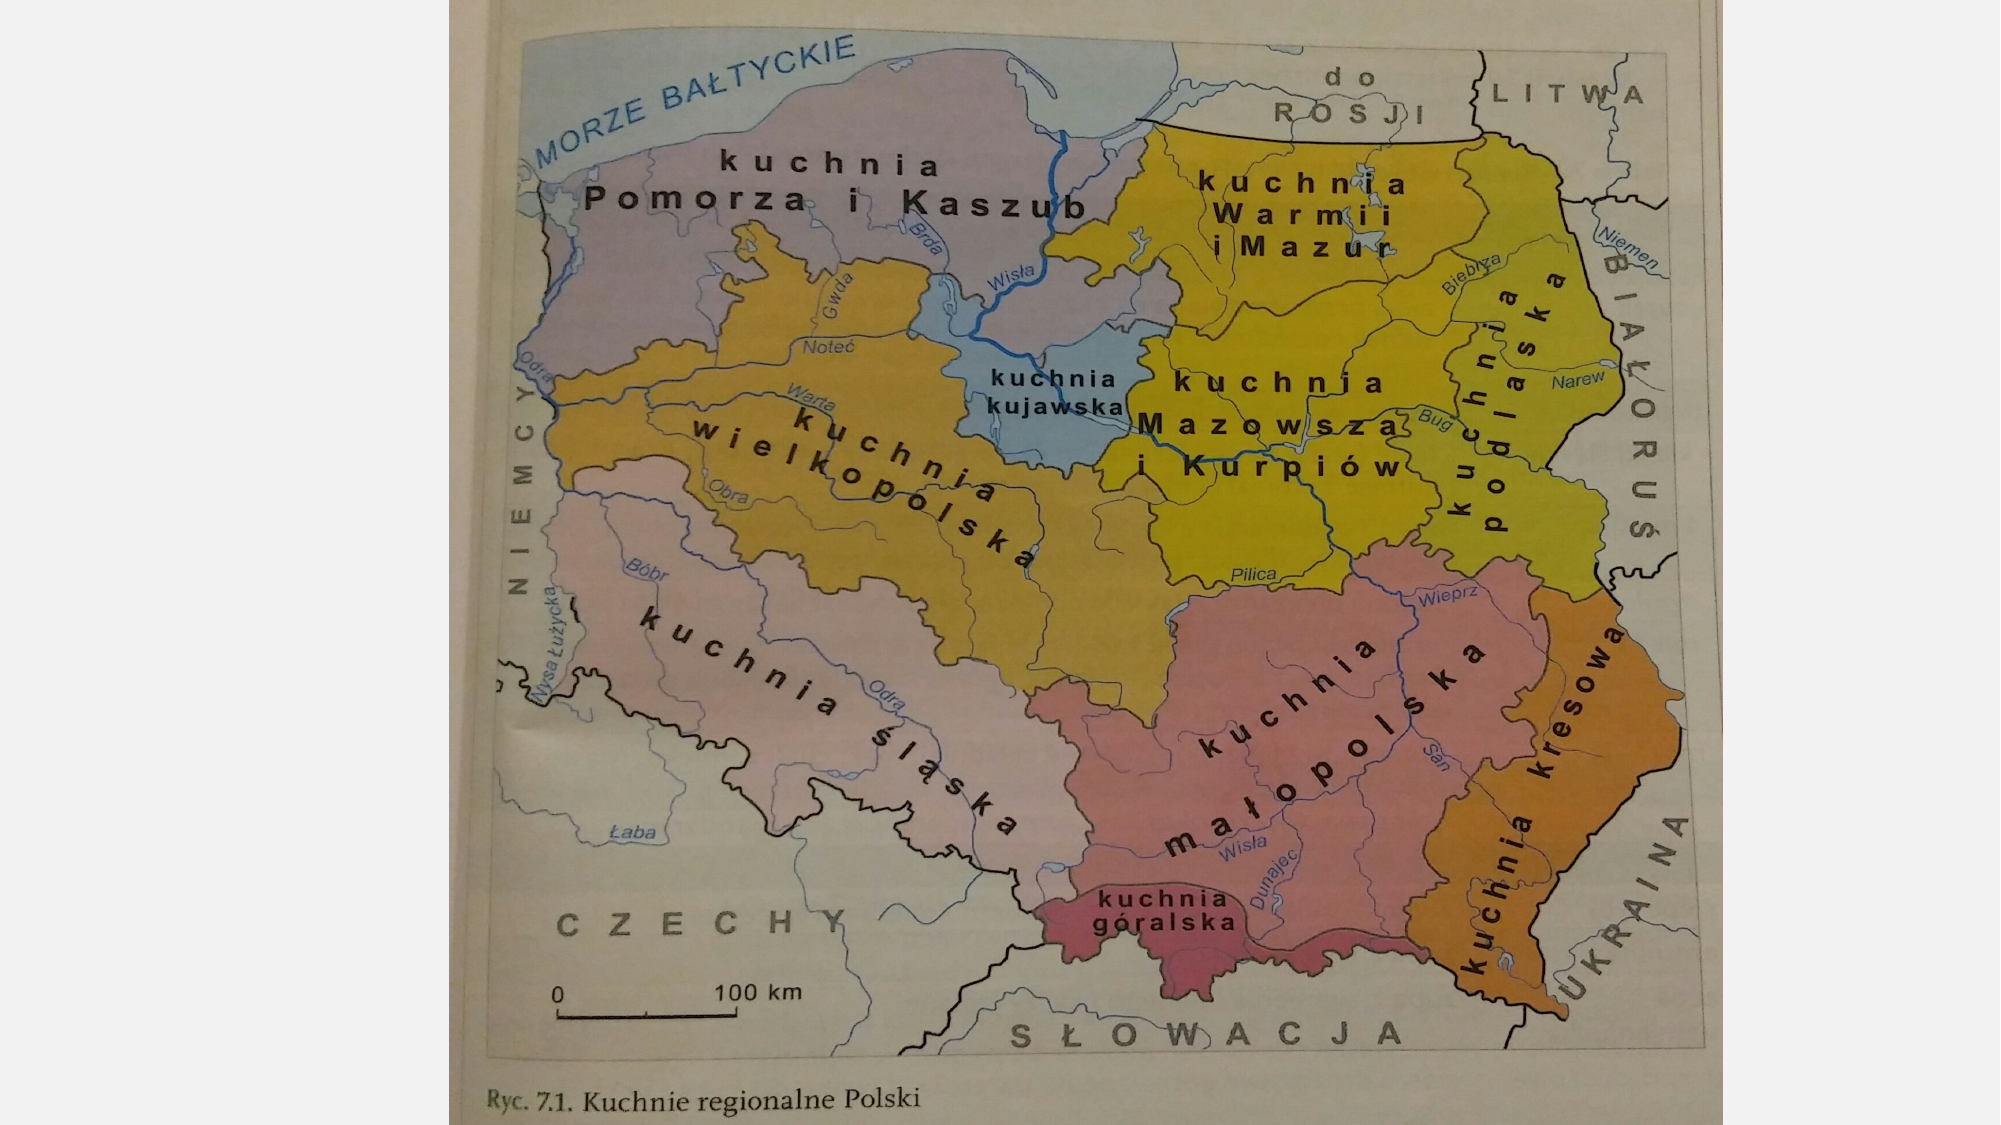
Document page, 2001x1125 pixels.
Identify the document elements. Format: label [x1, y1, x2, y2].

picture [449, 0, 1723, 1125]
